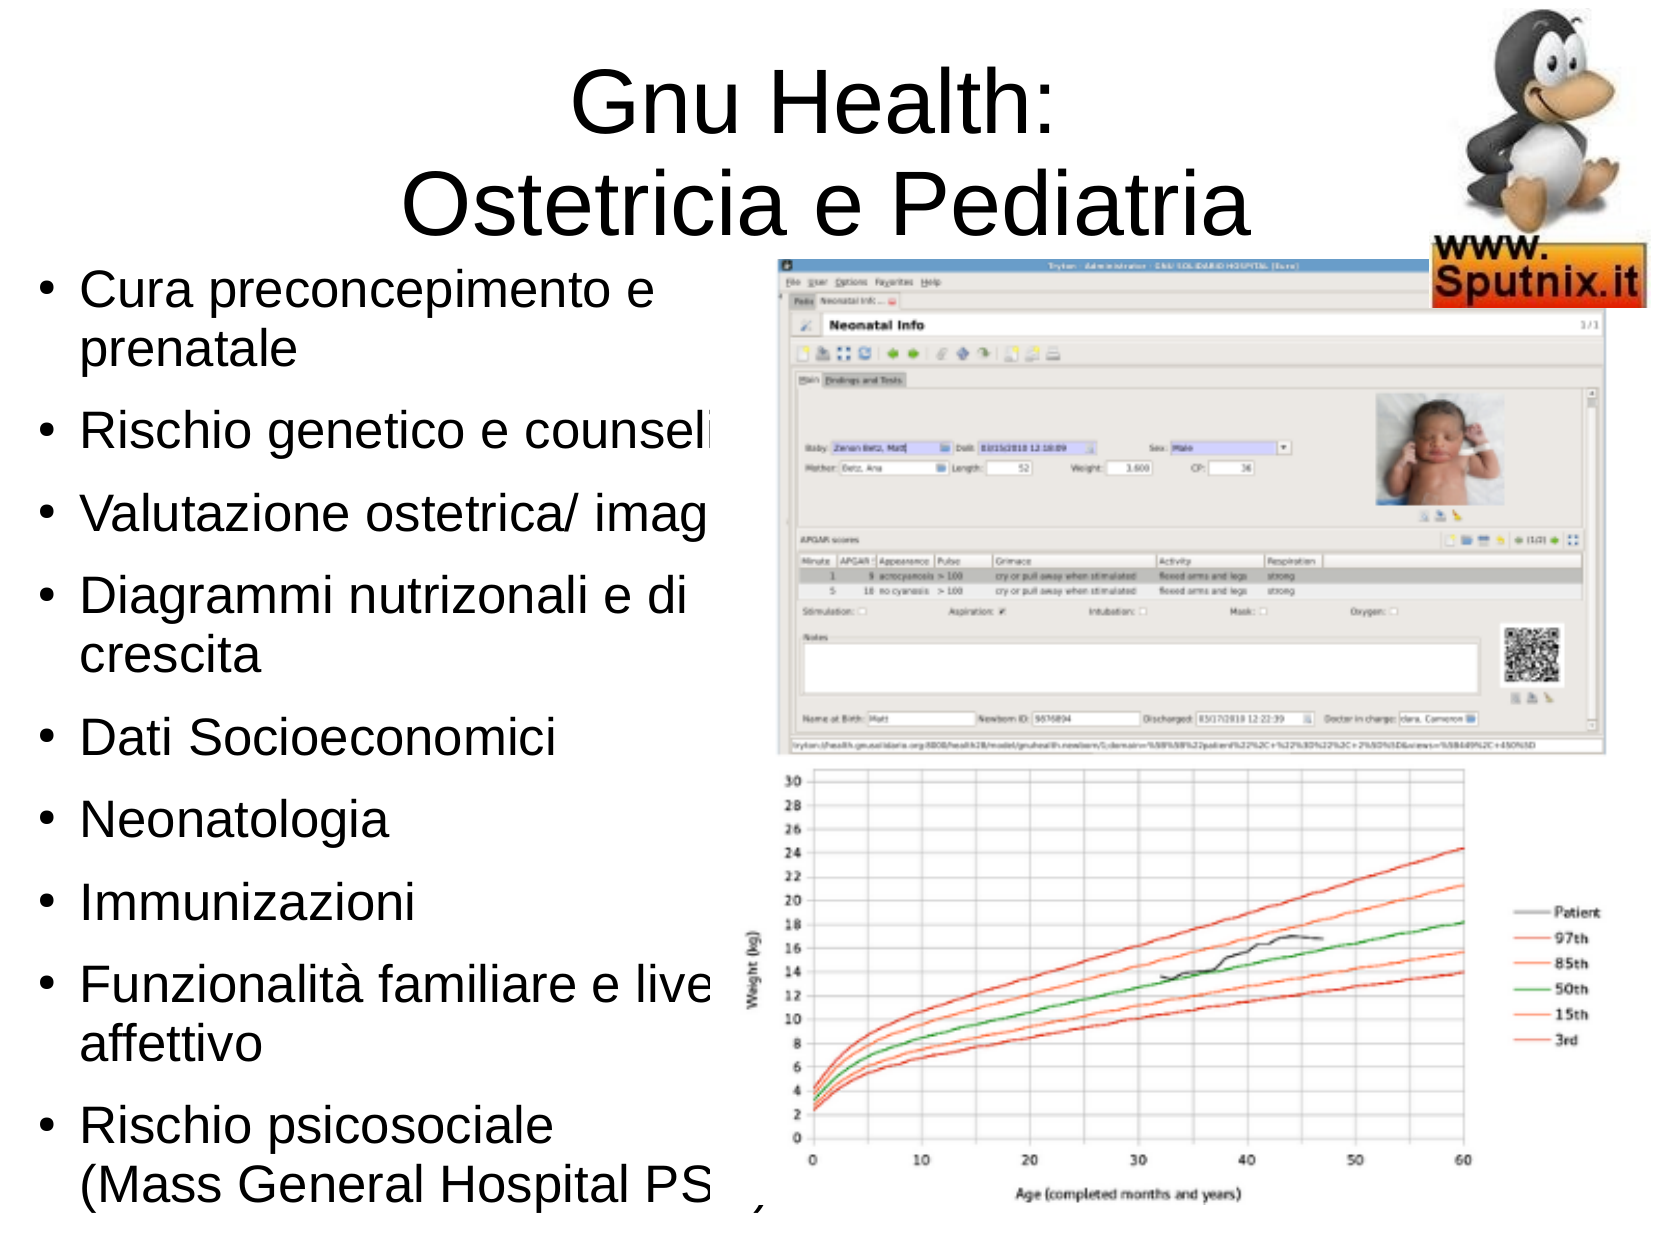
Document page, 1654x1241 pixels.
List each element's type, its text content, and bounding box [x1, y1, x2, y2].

picture [710, 8, 1651, 1205]
title Gnu Health: Ostetricia e Pediatria [82, 49, 1429, 257]
list Cura preconcepimento e prenatale Rischio genetico e counseling Valutazione ostetrica/ imaging Diagrammi nutrizonali e di crescita Dati Socioeconomici Neonatologia Immunizazioni Funzionalità familiare e livello affettivo Rischio psicosociale (Mass General Hospital PSC) [23, 259, 780, 1241]
